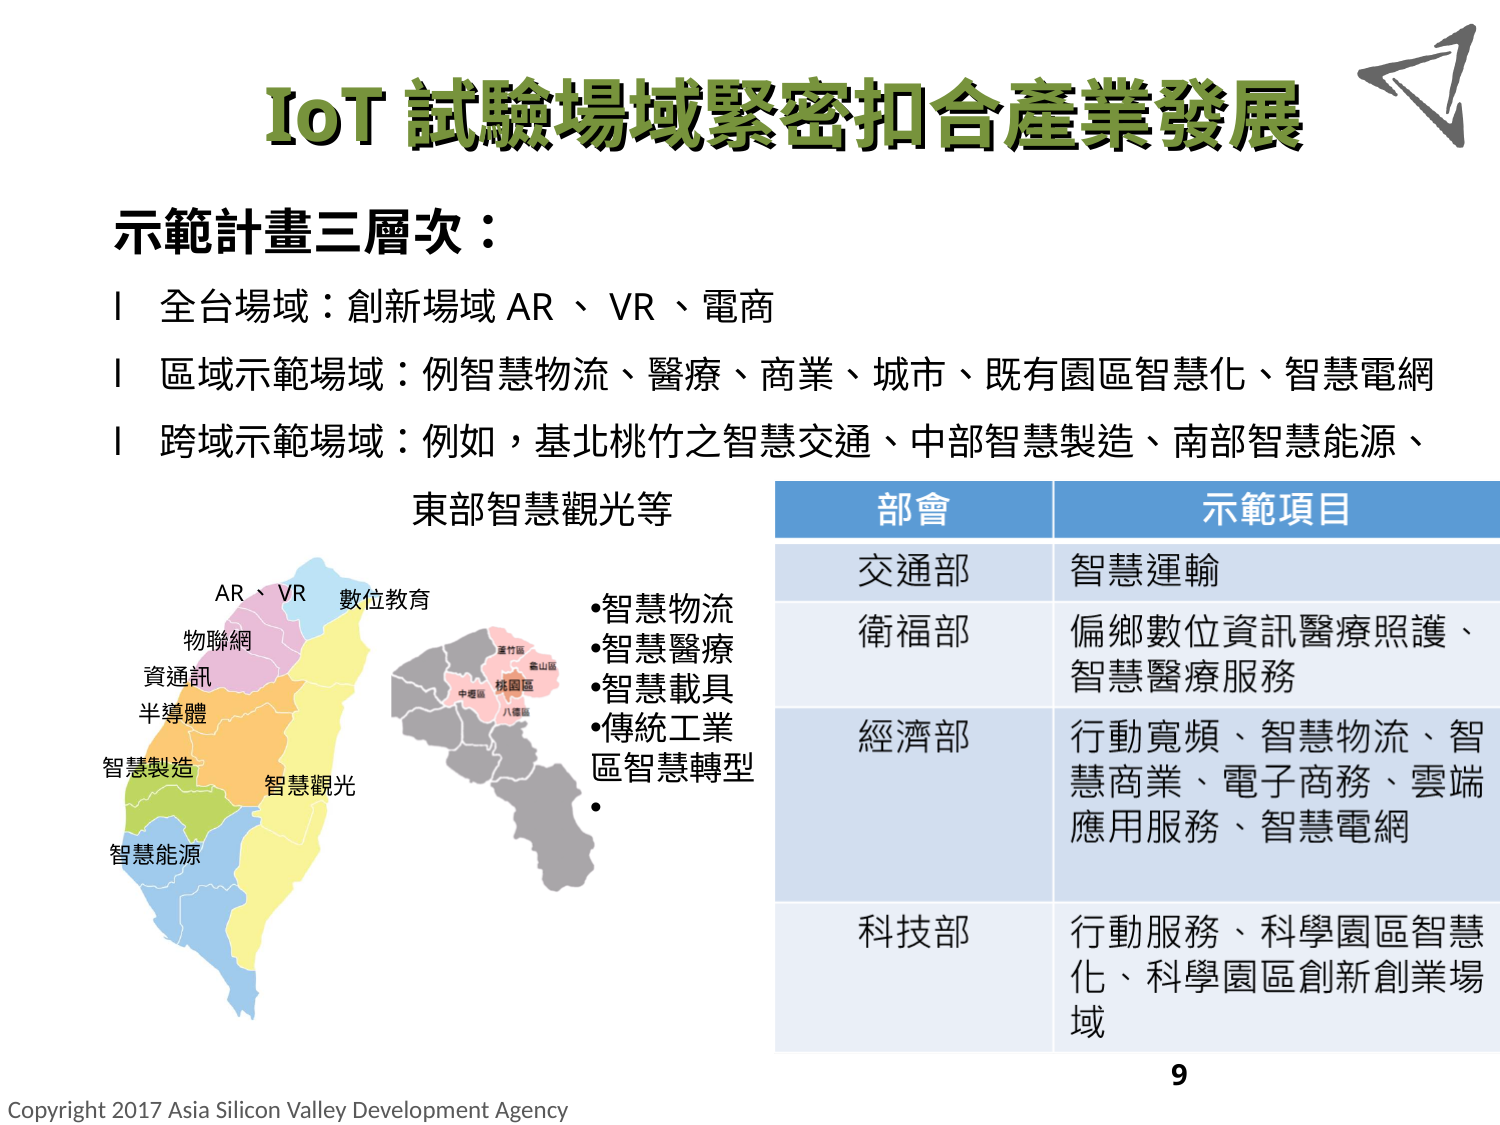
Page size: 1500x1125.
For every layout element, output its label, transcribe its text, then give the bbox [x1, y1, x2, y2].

text_box 半導體 [104, 692, 242, 736]
text_box 資通訊 [109, 654, 248, 698]
text_box IoT試驗場域緊密扣合產業發展 [18, 0, 1490, 223]
picture [66, 538, 612, 1024]
text_box 智慧製造 [79, 745, 217, 789]
text_box 物聯網 [149, 619, 287, 662]
text_box 數位教育 [316, 611, 455, 621]
picture [774, 611, 1500, 1069]
text_box 示範計畫三層次： 全台場域：創新場域AR、VR、電商 區域示範場域：例智慧物流、醫療、商業、城市、既有園區智慧化、智慧電網 跨域示範場域：例如，基北桃竹之智慧交通、中部智慧製造、南部智慧能源、 東部智慧觀光等 [98, 163, 1500, 611]
text_box 9 [1156, 1045, 1500, 1106]
text_box 智慧觀光 [241, 763, 380, 807]
text_box 智慧物流 智慧醫療 智慧載具 傳統工業區智慧轉型 [575, 611, 781, 838]
text_box 智慧能源 [86, 833, 225, 877]
